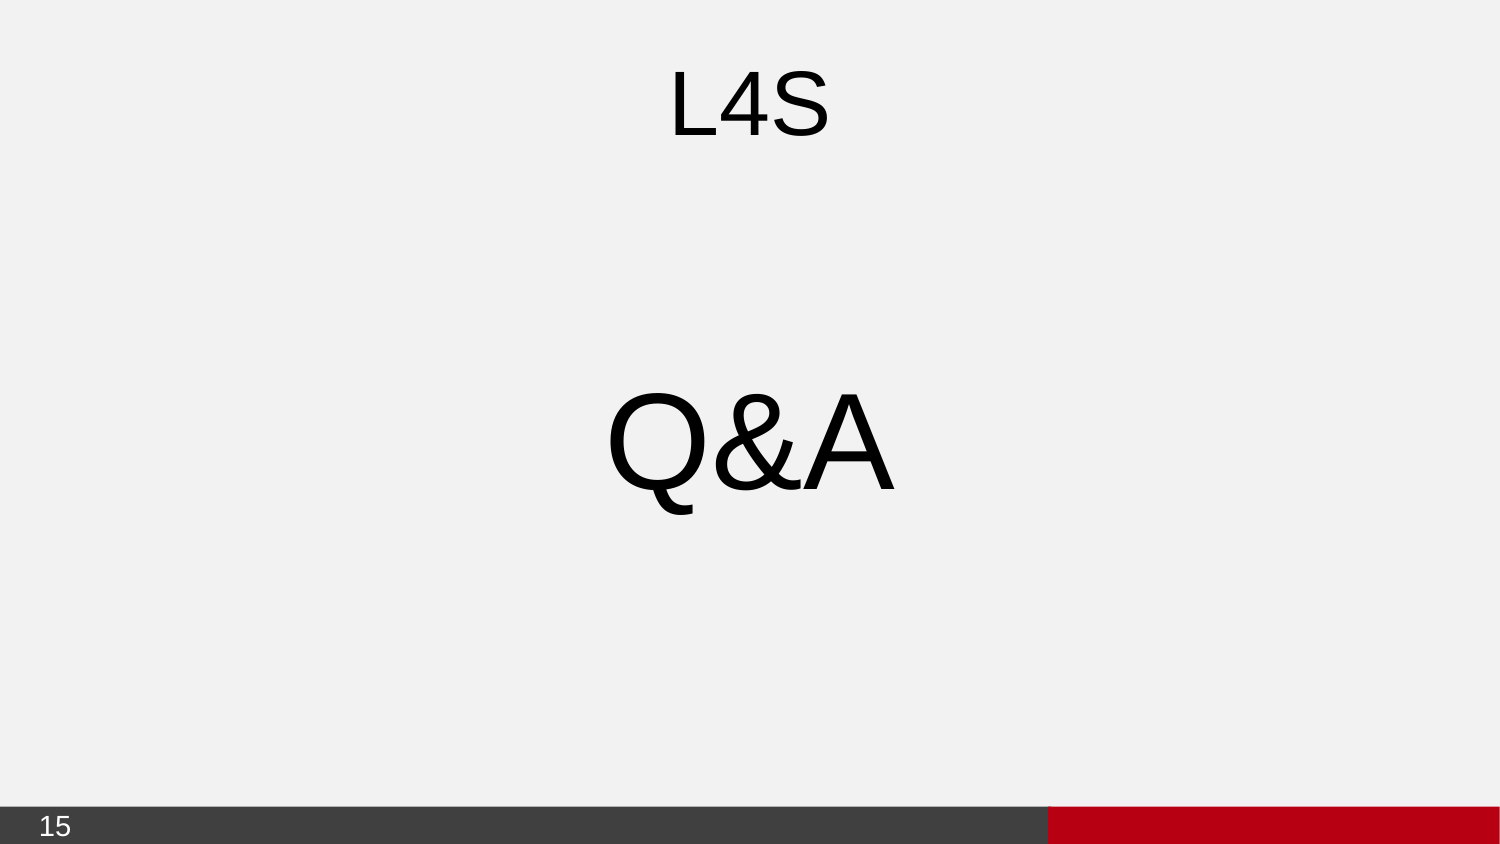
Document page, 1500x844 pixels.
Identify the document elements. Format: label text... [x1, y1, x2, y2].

subtitle Q&A [75, 197, 1425, 687]
title L4S [75, 33, 1425, 175]
